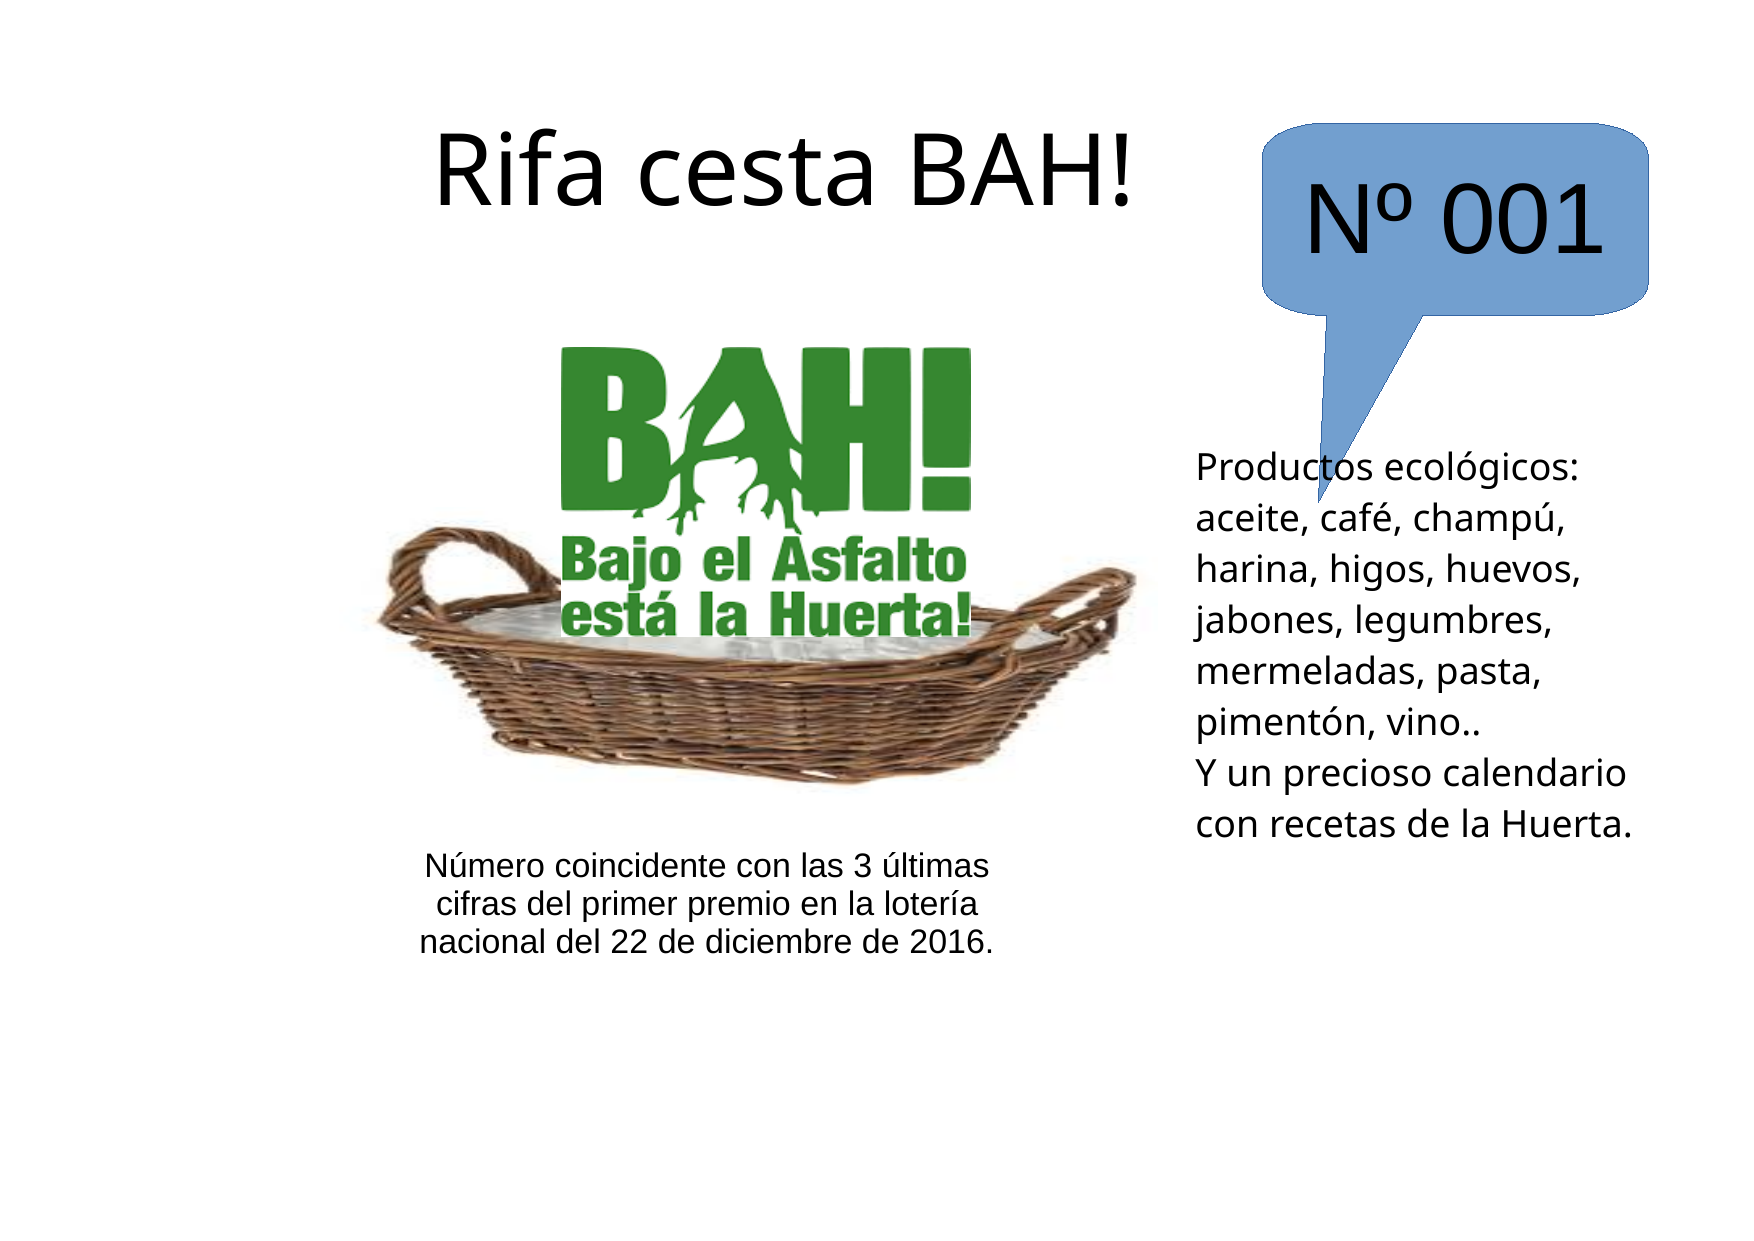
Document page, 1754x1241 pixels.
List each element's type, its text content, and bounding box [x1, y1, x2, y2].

text_box Número coincidente con las 3 últimas cifras del primer premio en la lotería nacional del 22 de diciembre de 2016. [374, 839, 1041, 1008]
picture [339, 347, 1158, 797]
title Rifa cesta BAH! [397, 102, 1170, 231]
text_box Productos ecológicos: aceite, café, champú, harina, higos, huevos, jabones, legumbres, mermeladas, pasta, pimentón, vino.. Y un precioso calendario con recetas de la Huerta. [1180, 433, 1660, 1117]
text_box Nº 001 [1262, 123, 1649, 433]
